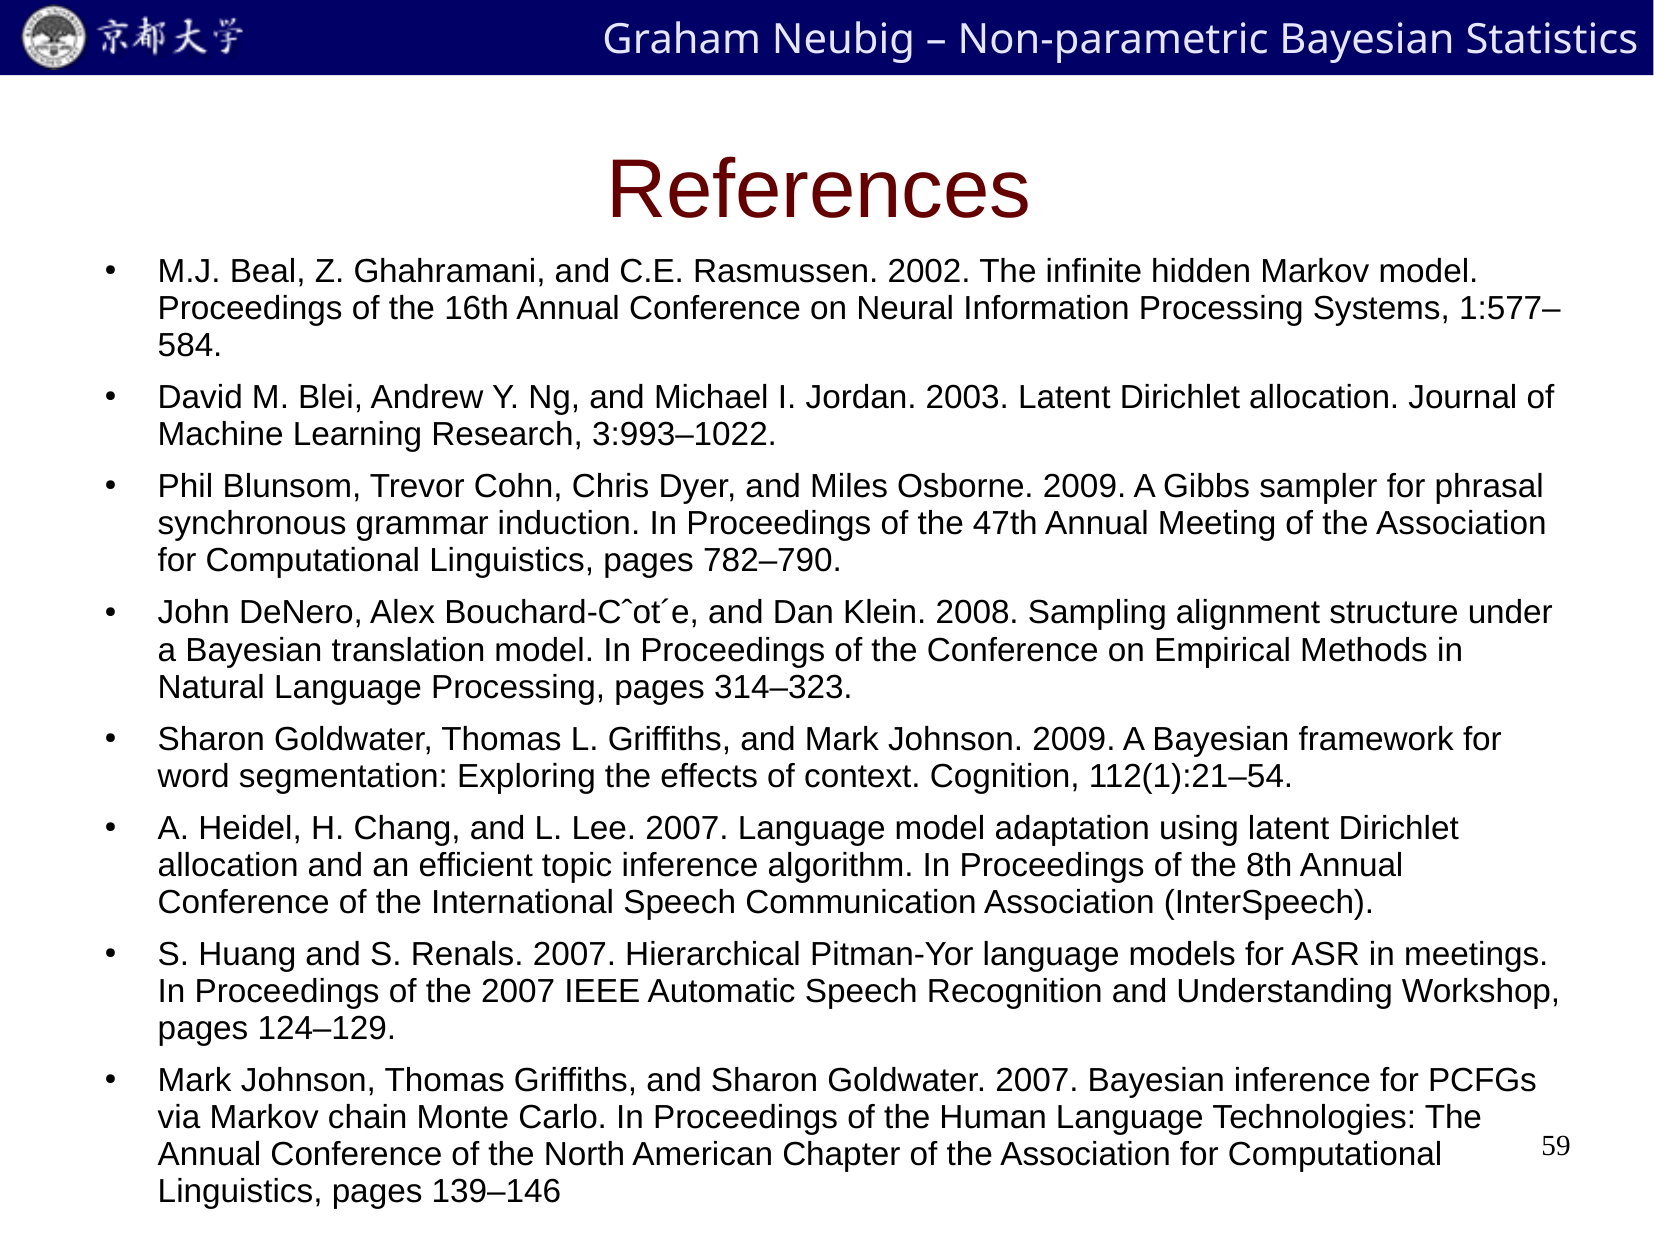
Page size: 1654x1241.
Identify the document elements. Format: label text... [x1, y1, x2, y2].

list M.J. Beal, Z. Ghahramani, and C.E. Rasmussen. 2002. The infinite hidden Markov model. Proceedings of the 16th Annual Conference on Neural Information Processing Systems, 1:577–584. David M. Blei, Andrew Y. Ng, and Michael I. Jordan. 2003. Latent Dirichlet allocation. Journal of Machine Learning Research, 3:993–1022. Phil Blunsom, Trevor Cohn, Chris Dyer, and Miles Osborne. 2009. A Gibbs sampler for phrasal synchronous grammar induction. In Proceedings of the 47th Annual Meeting of the Association for Computational Linguistics, pages 782–790. John DeNero, Alex Bouchard-Cˆot´e, and Dan Klein. 2008. Sampling alignment structure under a Bayesian translation model. In Proceedings of the Conference on Empirical Methods in Natural Language Processing, pages 314–323. Sharon Goldwater, Thomas L. Griffiths, and Mark Johnson. 2009. A Bayesian framework for word segmentation: Exploring the effects of context. Cognition, 112(1):21–54. A. Heidel, H. Chang, and L. Lee. 2007. Language model adaptation using latent Dirichlet allocation and an efficient topic inference algorithm. In Proceedings of the 8th Annual Conference of the International Speech Communication Association (InterSpeech). S. Huang and S. Renals. 2007. Hierarchical Pitman-Yor language models for ASR in meetings. In Proceedings of the 2007 IEEE Automatic Speech Recognition and Understanding Workshop, pages 124–129. Mark Johnson, Thomas Griffiths, and Sharon Goldwater. 2007. Bayesian inference for PCFGs via Markov chain Monte Carlo. In Proceedings of the Human Language Technologies: The Annual Conference of the North American Chapter of the Association for Computational Linguistics, pages 139–146 [86, 252, 1576, 1210]
title References [75, 100, 1564, 277]
picture [0, 0, 247, 70]
